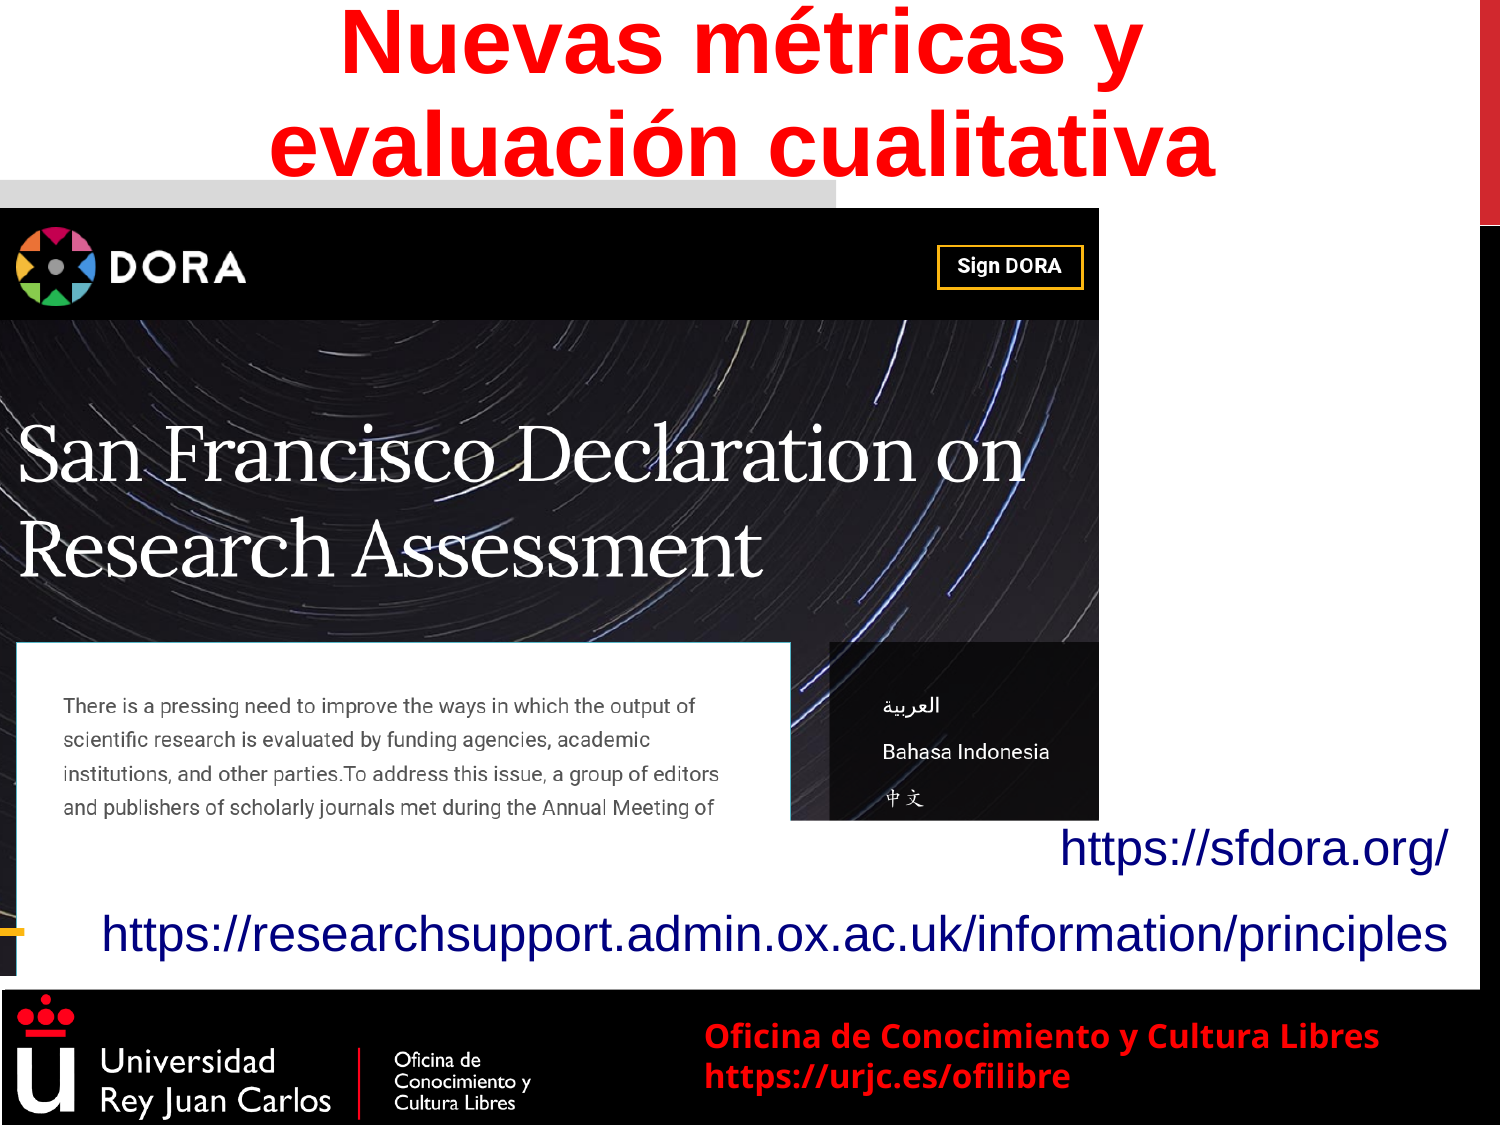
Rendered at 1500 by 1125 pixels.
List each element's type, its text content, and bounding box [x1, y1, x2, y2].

picture [17, 994, 531, 1120]
picture [0, 208, 1099, 976]
list https://sfdora.org/ https://researchsupport.admin.ox.ac.uk/information/principles [24, 820, 1450, 985]
title Nuevas métricas y evaluación cualitativa [120, 0, 1366, 197]
